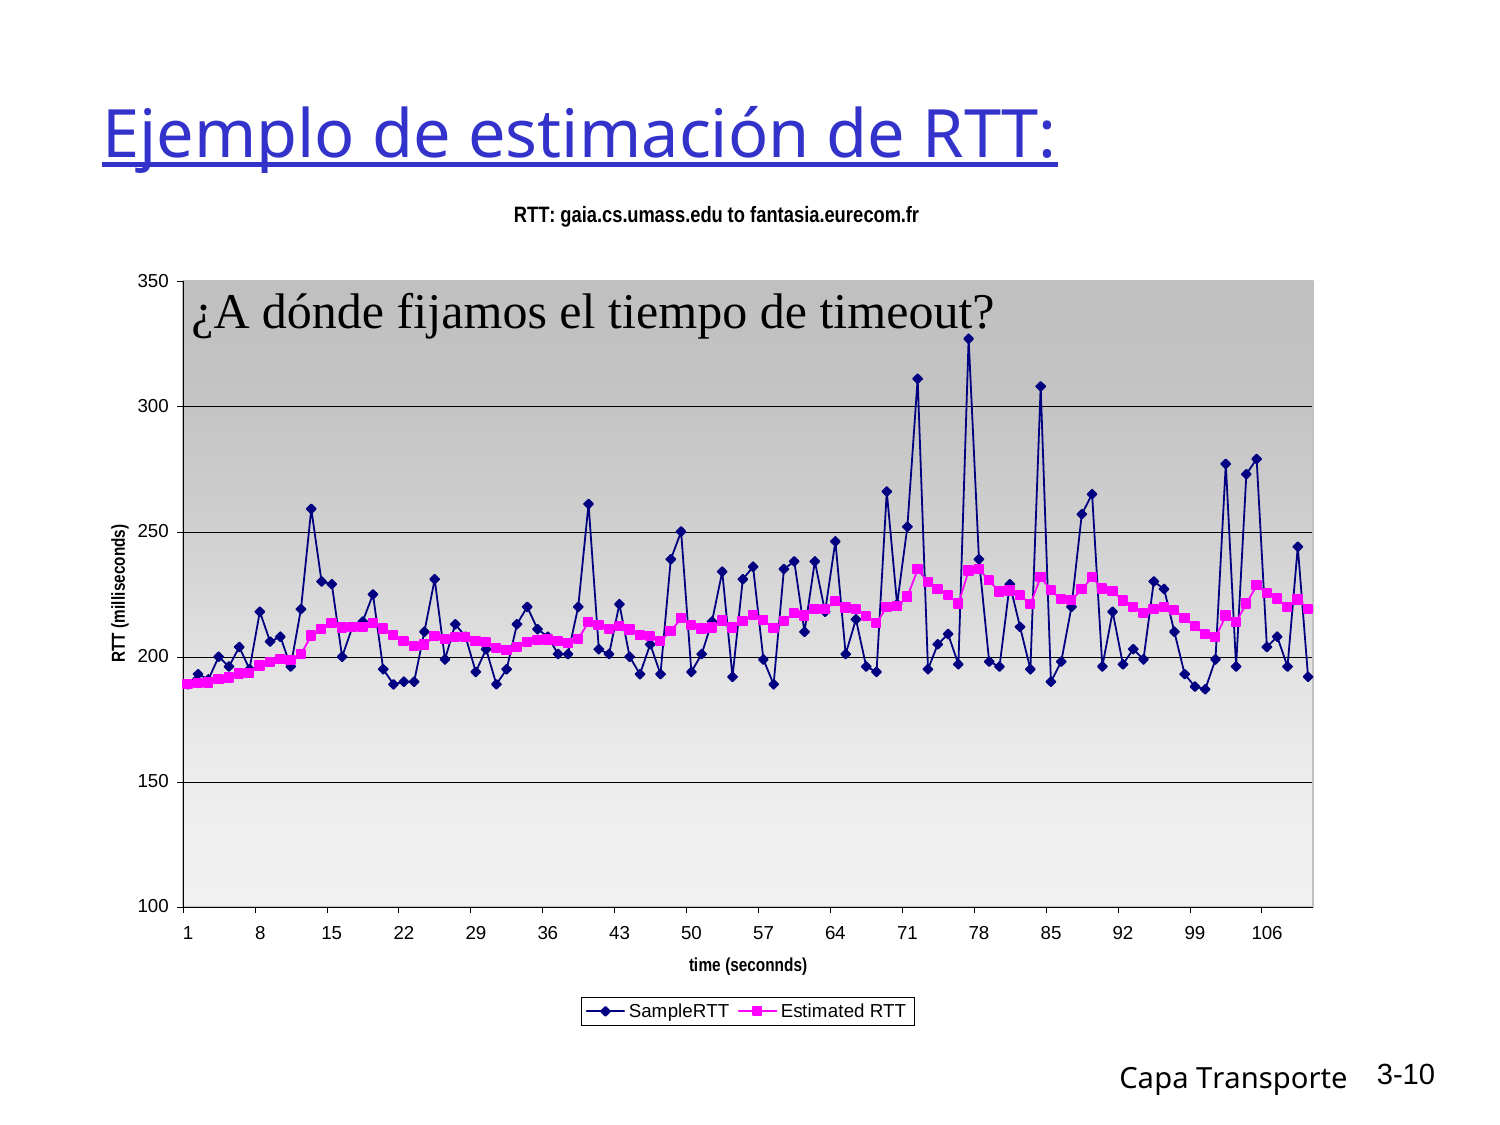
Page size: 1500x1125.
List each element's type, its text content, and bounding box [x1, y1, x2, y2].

picture [80, 172, 1351, 1042]
text_box ¿A dónde fijamos el tiempo de timeout? [176, 276, 1032, 347]
title Ejemplo de estimación de RTT: [87, 37, 1363, 225]
